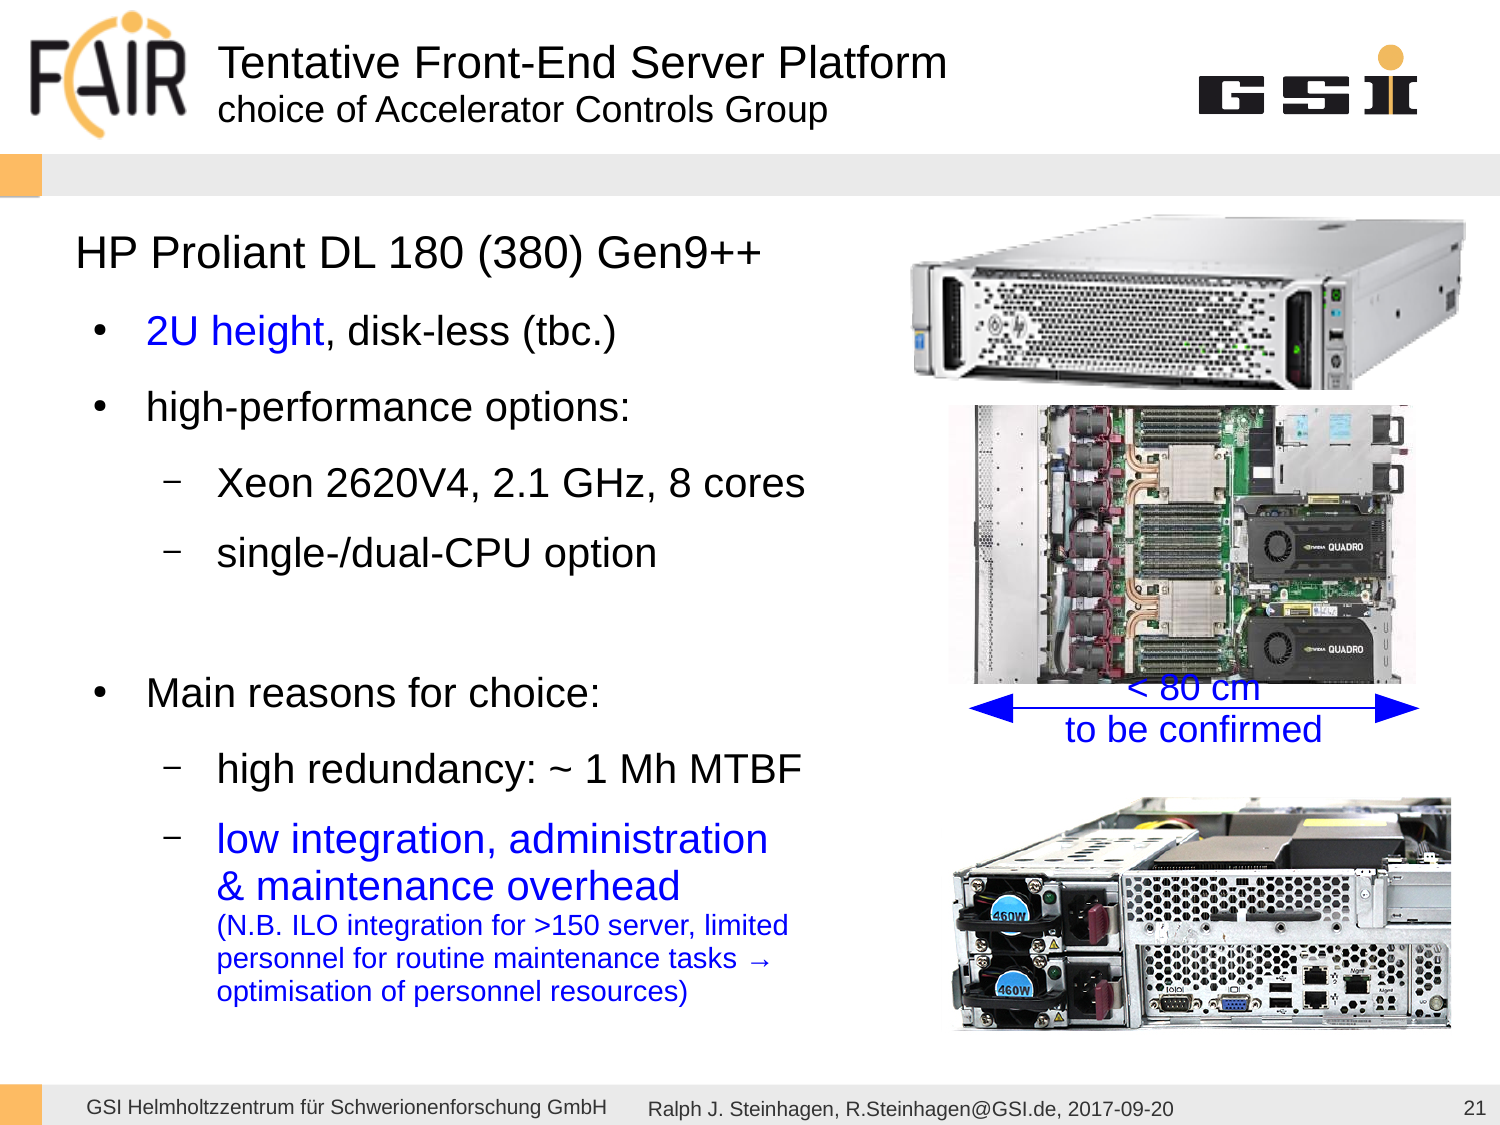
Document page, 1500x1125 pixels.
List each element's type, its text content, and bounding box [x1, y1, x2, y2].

picture [1184, 677, 1195, 684]
picture [1165, 676, 1174, 684]
picture [1197, 42, 1419, 117]
picture [941, 797, 1452, 1036]
picture [906, 214, 1471, 390]
list HP Proliant DL 180 (380) Gen9++ 2U height, disk-less (tbc.) high-performance options: Xeon 2620V4, 2.1 GHz, 8 cores single-/dual-CPU option Main reasons for choice: high redundancy: ~ 1 Mh MTBF low integration, administration & maintenance overhead (N.B. ILO integration for >150 server, limited personnel for routine maintenance tasks → optimisation of personnel resources) [75, 226, 850, 1050]
picture [30, 9, 187, 141]
title Tentative Front-End Server Platform choice of Accelerator Controls Group [217, 20, 1109, 147]
picture [948, 405, 1416, 684]
